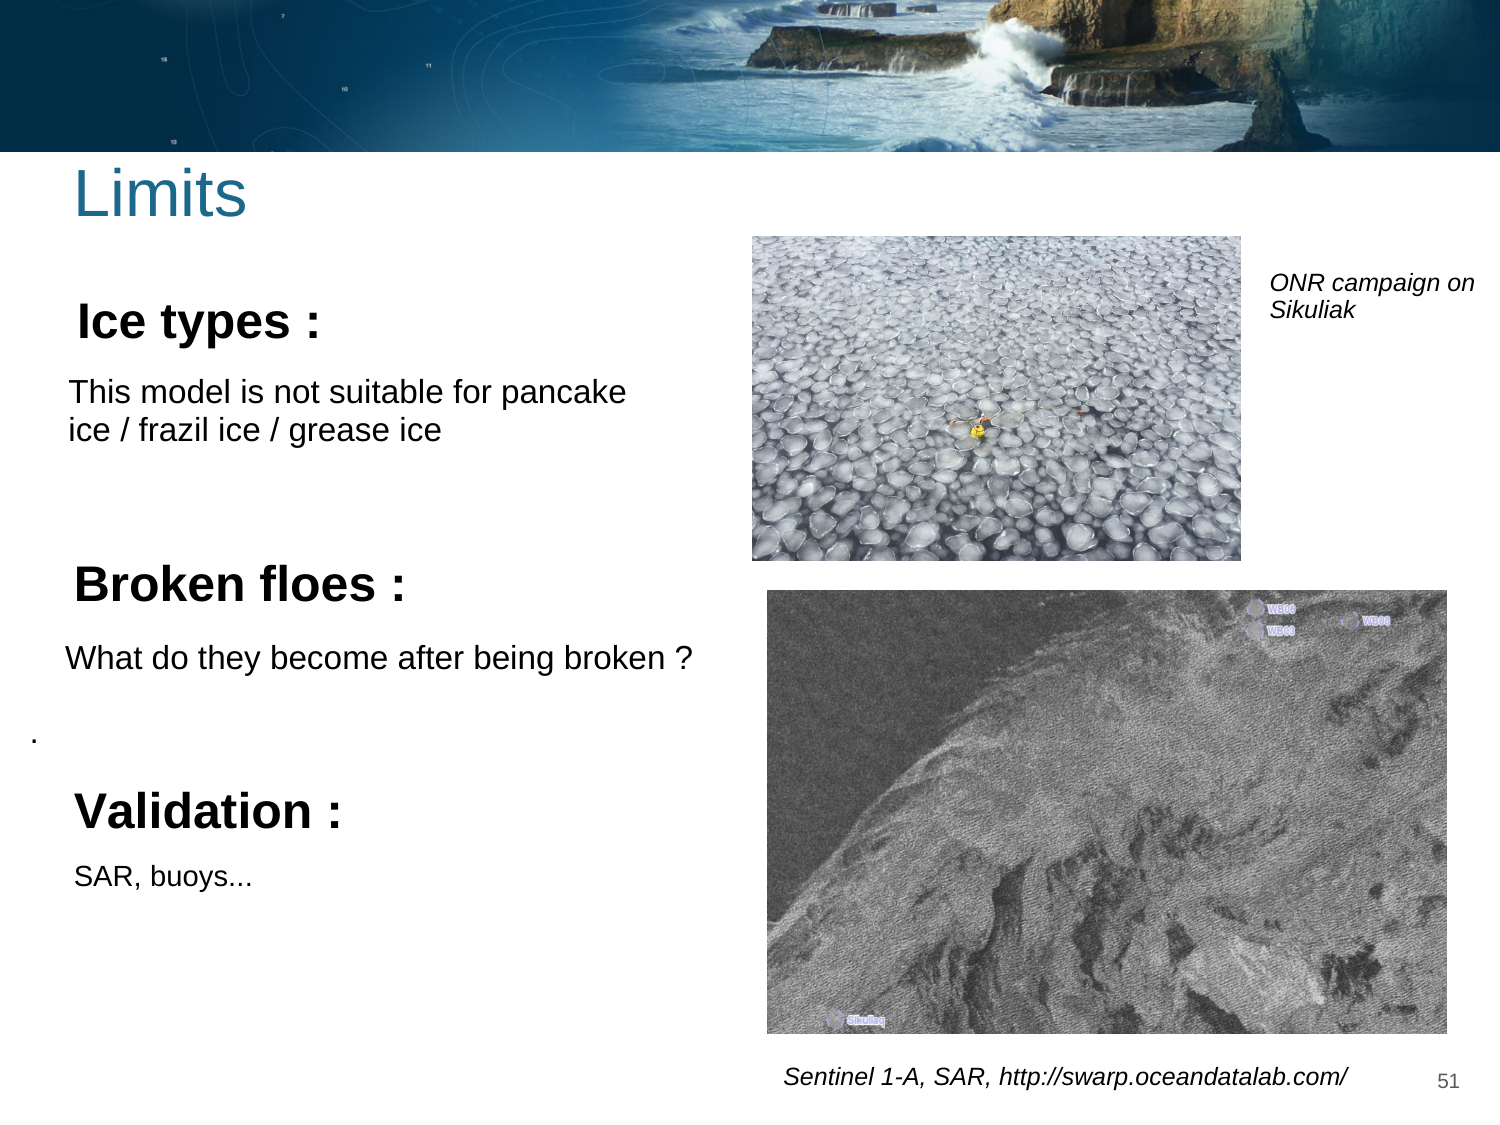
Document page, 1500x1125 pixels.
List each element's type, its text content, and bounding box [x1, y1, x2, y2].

text_box Sentinel 1-A, SAR, http://swarp.oceandatalab.com/ [783, 1062, 1388, 1092]
title Limits [59, 102, 1244, 278]
text_box ONR campaign on Sikuliak [1269, 268, 1500, 325]
text_box Ice types : [62, 277, 752, 434]
text_box What do they become after being broken ? . [29, 639, 767, 768]
picture [767, 590, 1447, 1034]
picture [752, 236, 1241, 562]
text_box Validation : SAR, buoys... [59, 767, 767, 978]
text_box This model is not suitable for pancake ice / frazil ice / grease ice [32, 374, 650, 502]
picture [0, 0, 1500, 152]
text_box Broken floes : [59, 541, 1241, 639]
